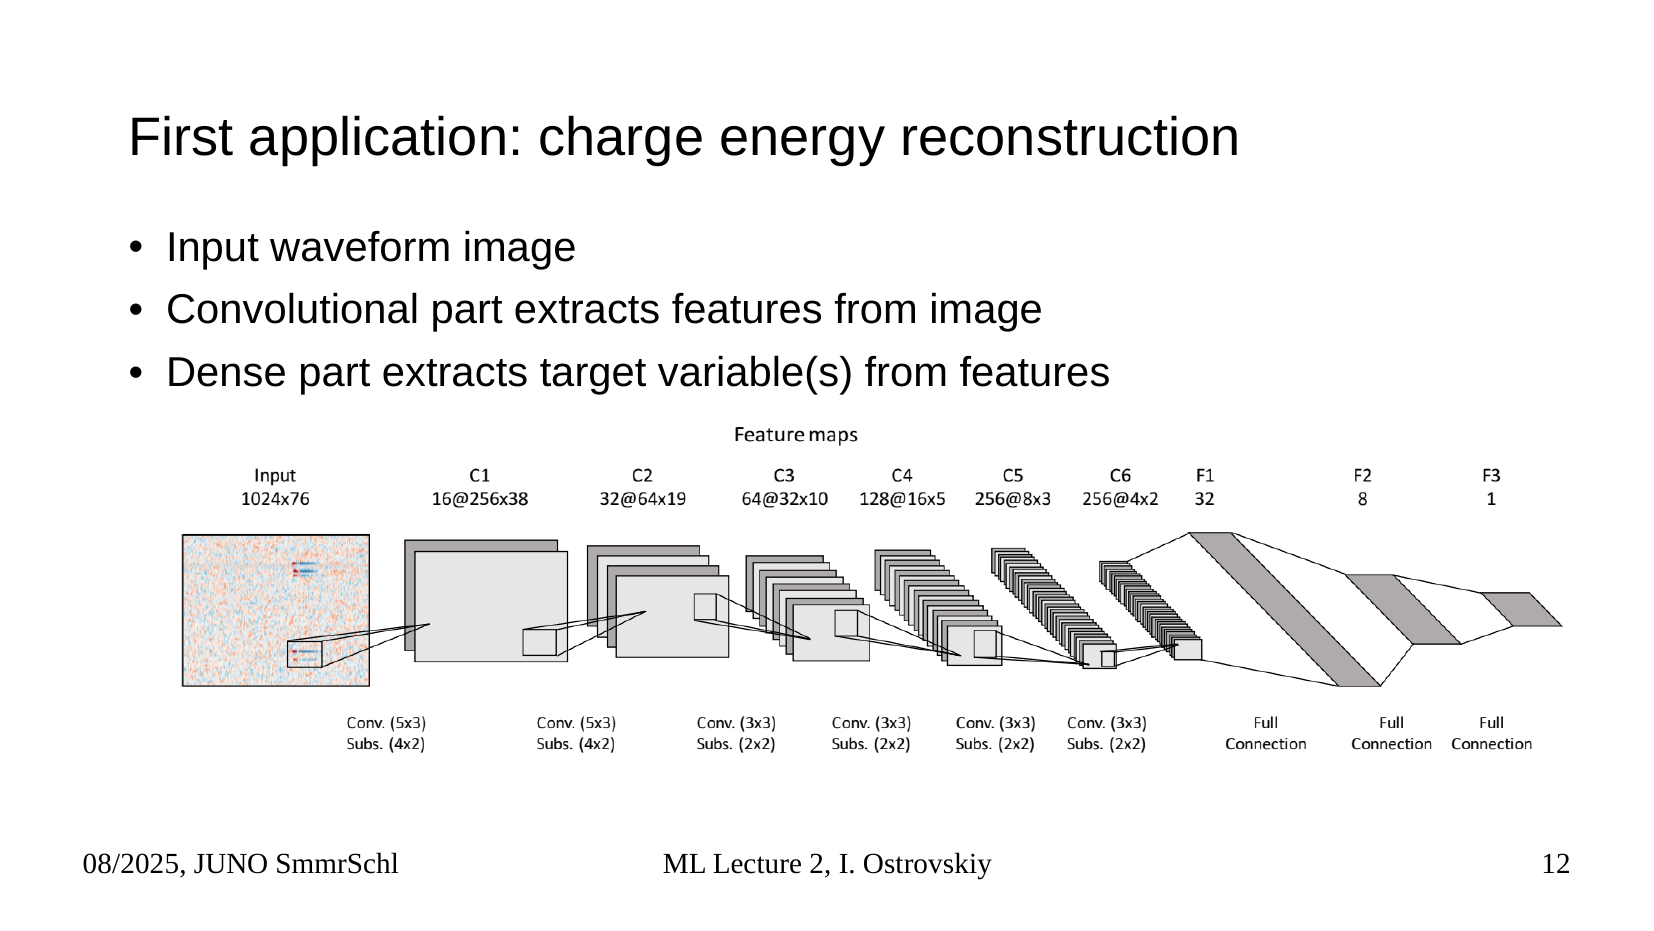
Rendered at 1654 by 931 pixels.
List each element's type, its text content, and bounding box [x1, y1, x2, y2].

title First application: charge energy reconstruction [113, 49, 1540, 220]
picture [163, 400, 1579, 778]
list Input waveform image Convolutional part extracts features from image Dense part extracts target variable(s) from features [113, 220, 1540, 811]
